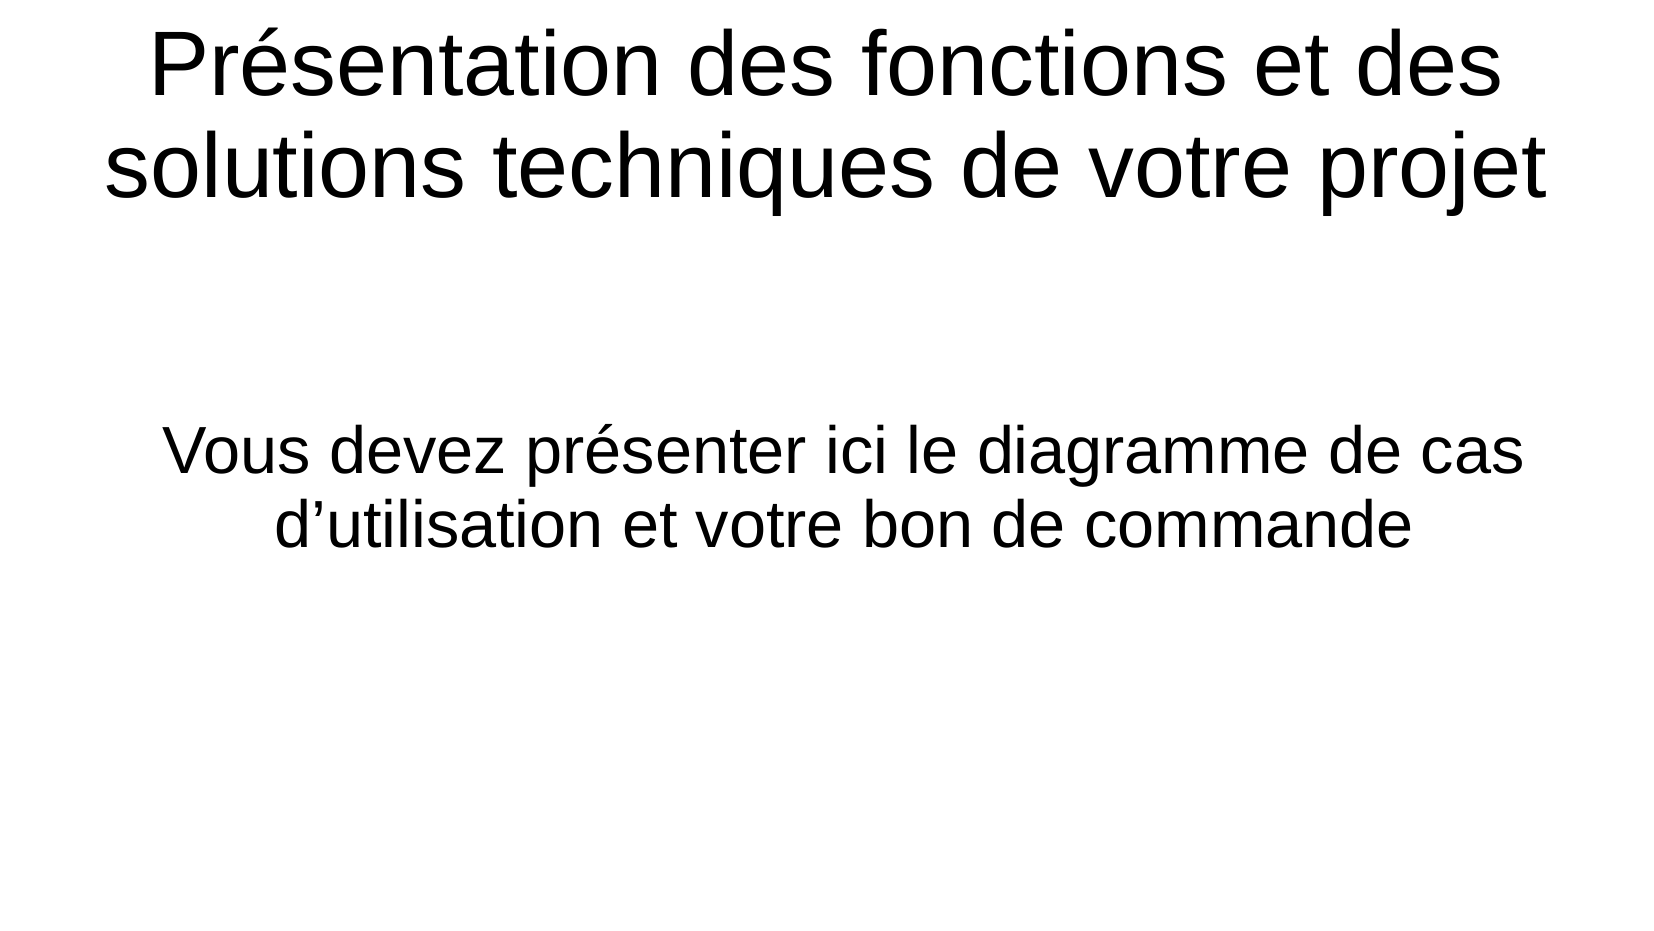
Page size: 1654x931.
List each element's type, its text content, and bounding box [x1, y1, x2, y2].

list Vous devez présenter ici le diagramme de cas d’utilisation et votre bon de commande [82, 217, 1571, 758]
title Présentation des fonctions et des solutions techniques de votre projet [82, 12, 1571, 217]
